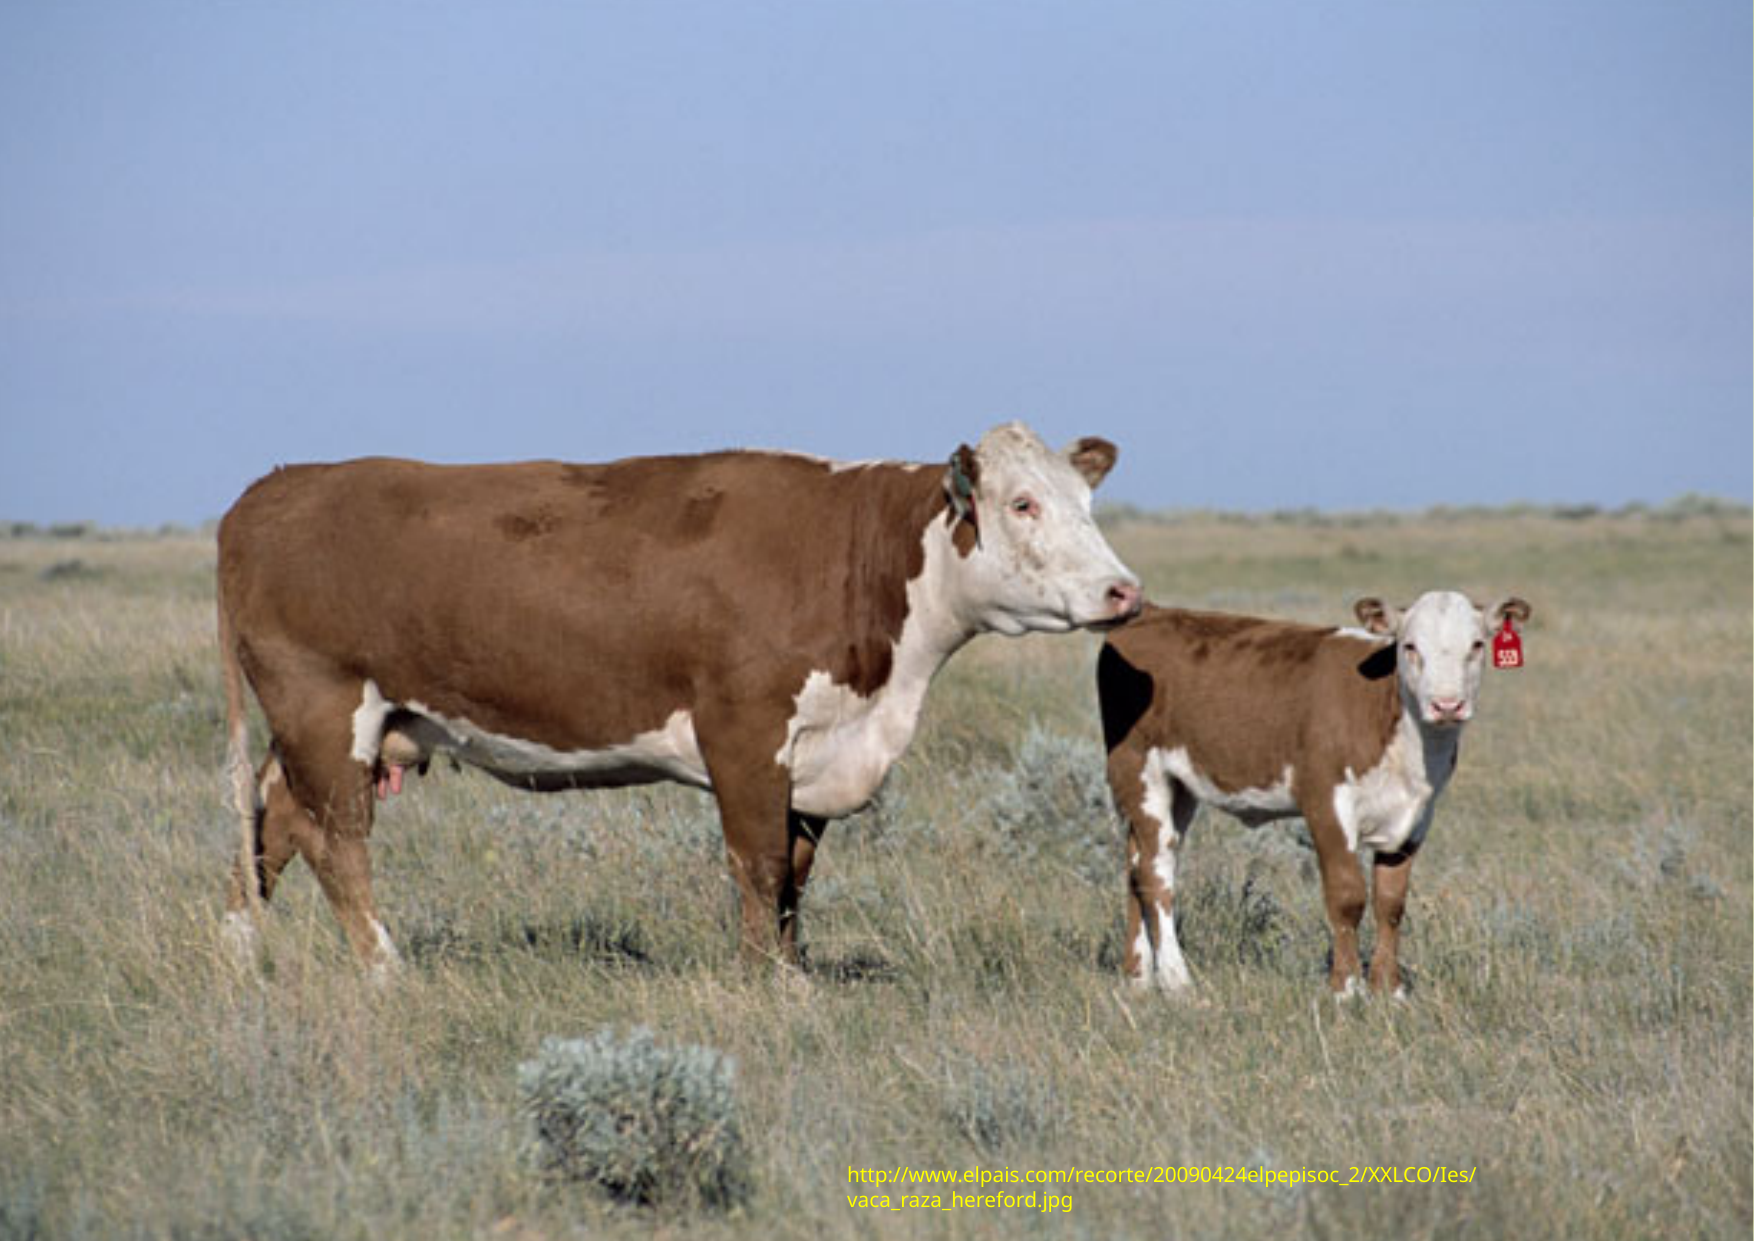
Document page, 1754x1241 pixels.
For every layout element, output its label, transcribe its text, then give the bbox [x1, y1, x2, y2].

picture [0, 0, 1754, 1241]
text_box http://www.elpais.com/recorte/20090424elpepisoc_2/XXLCO/Ies/vaca_raza_hereford.jpg [832, 1154, 1709, 1220]
